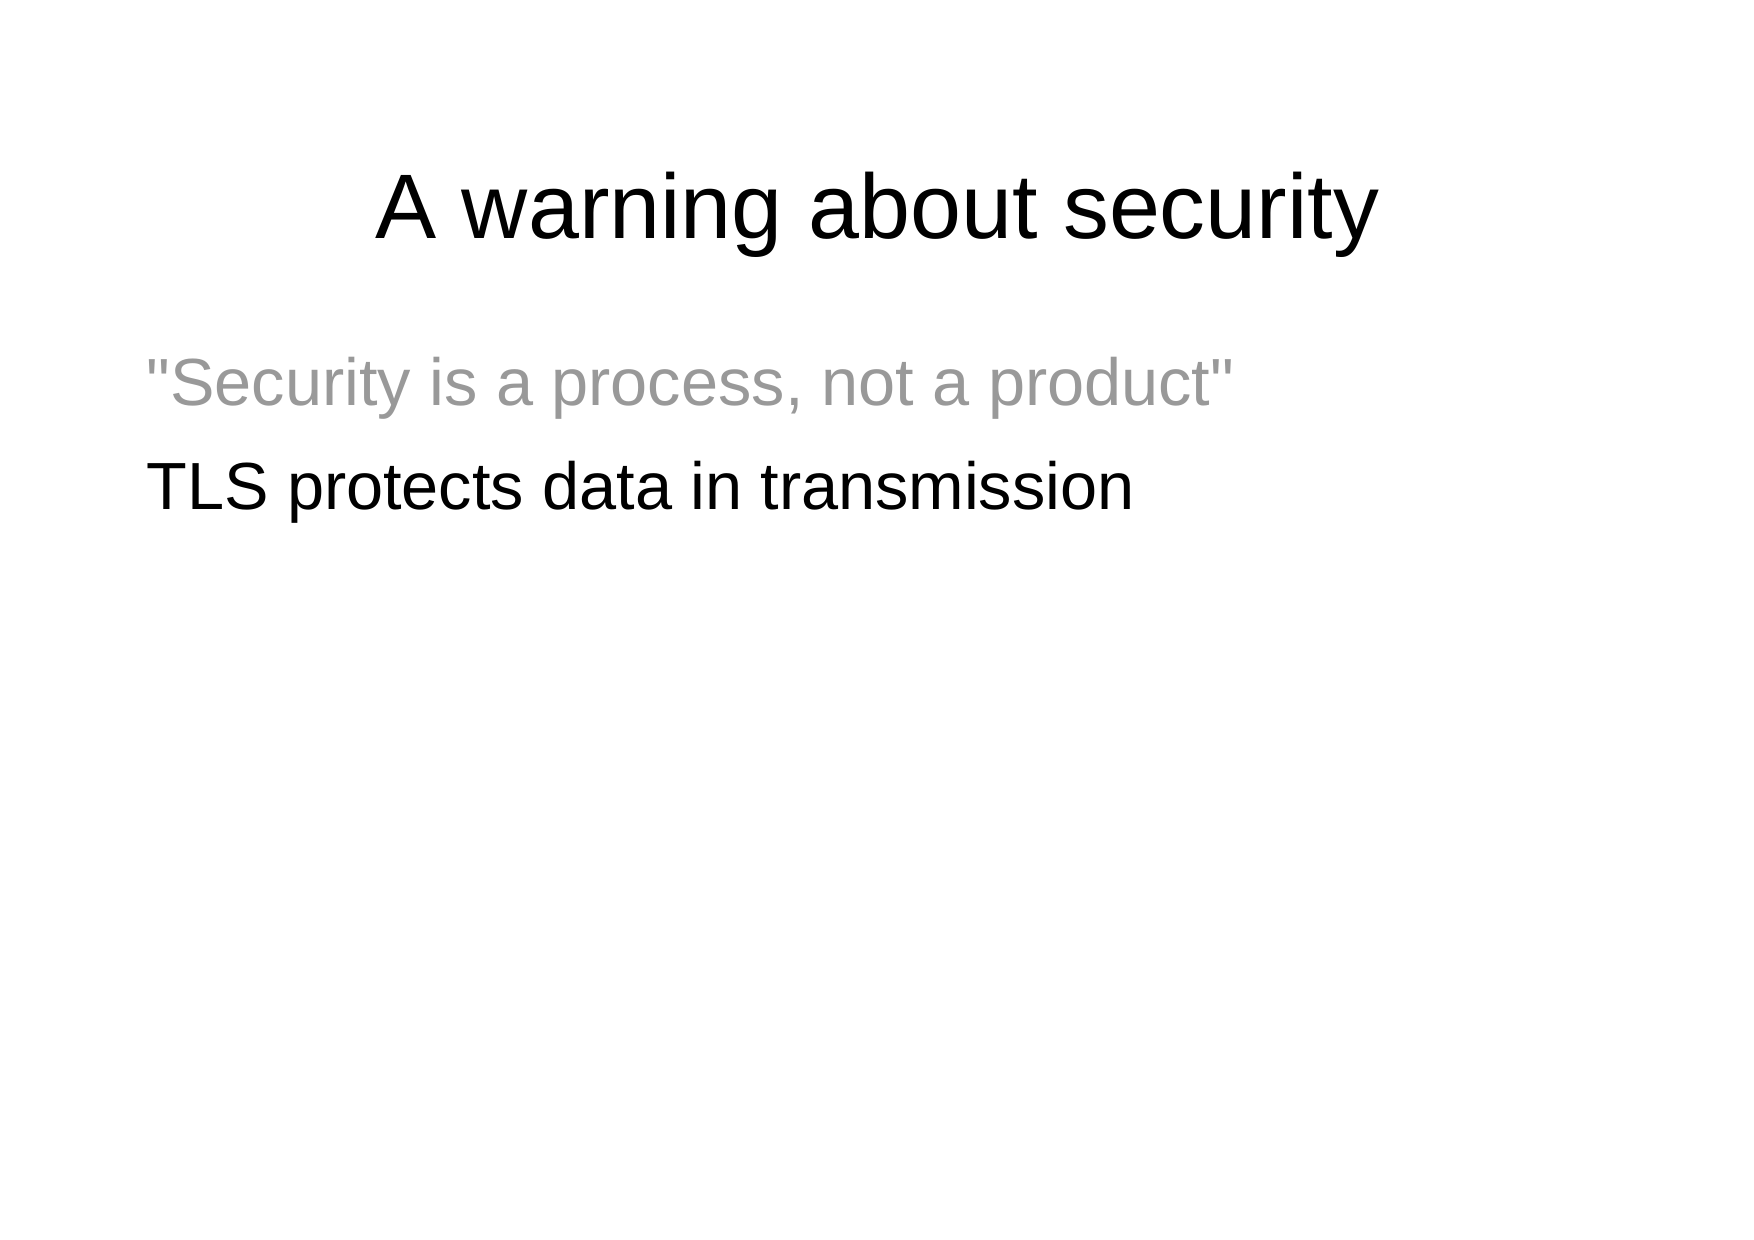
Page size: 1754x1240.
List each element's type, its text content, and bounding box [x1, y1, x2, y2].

list "Security is a process, not a product" TLS protects data in transmission [128, 344, 1627, 1126]
title A warning about security [128, 102, 1627, 310]
